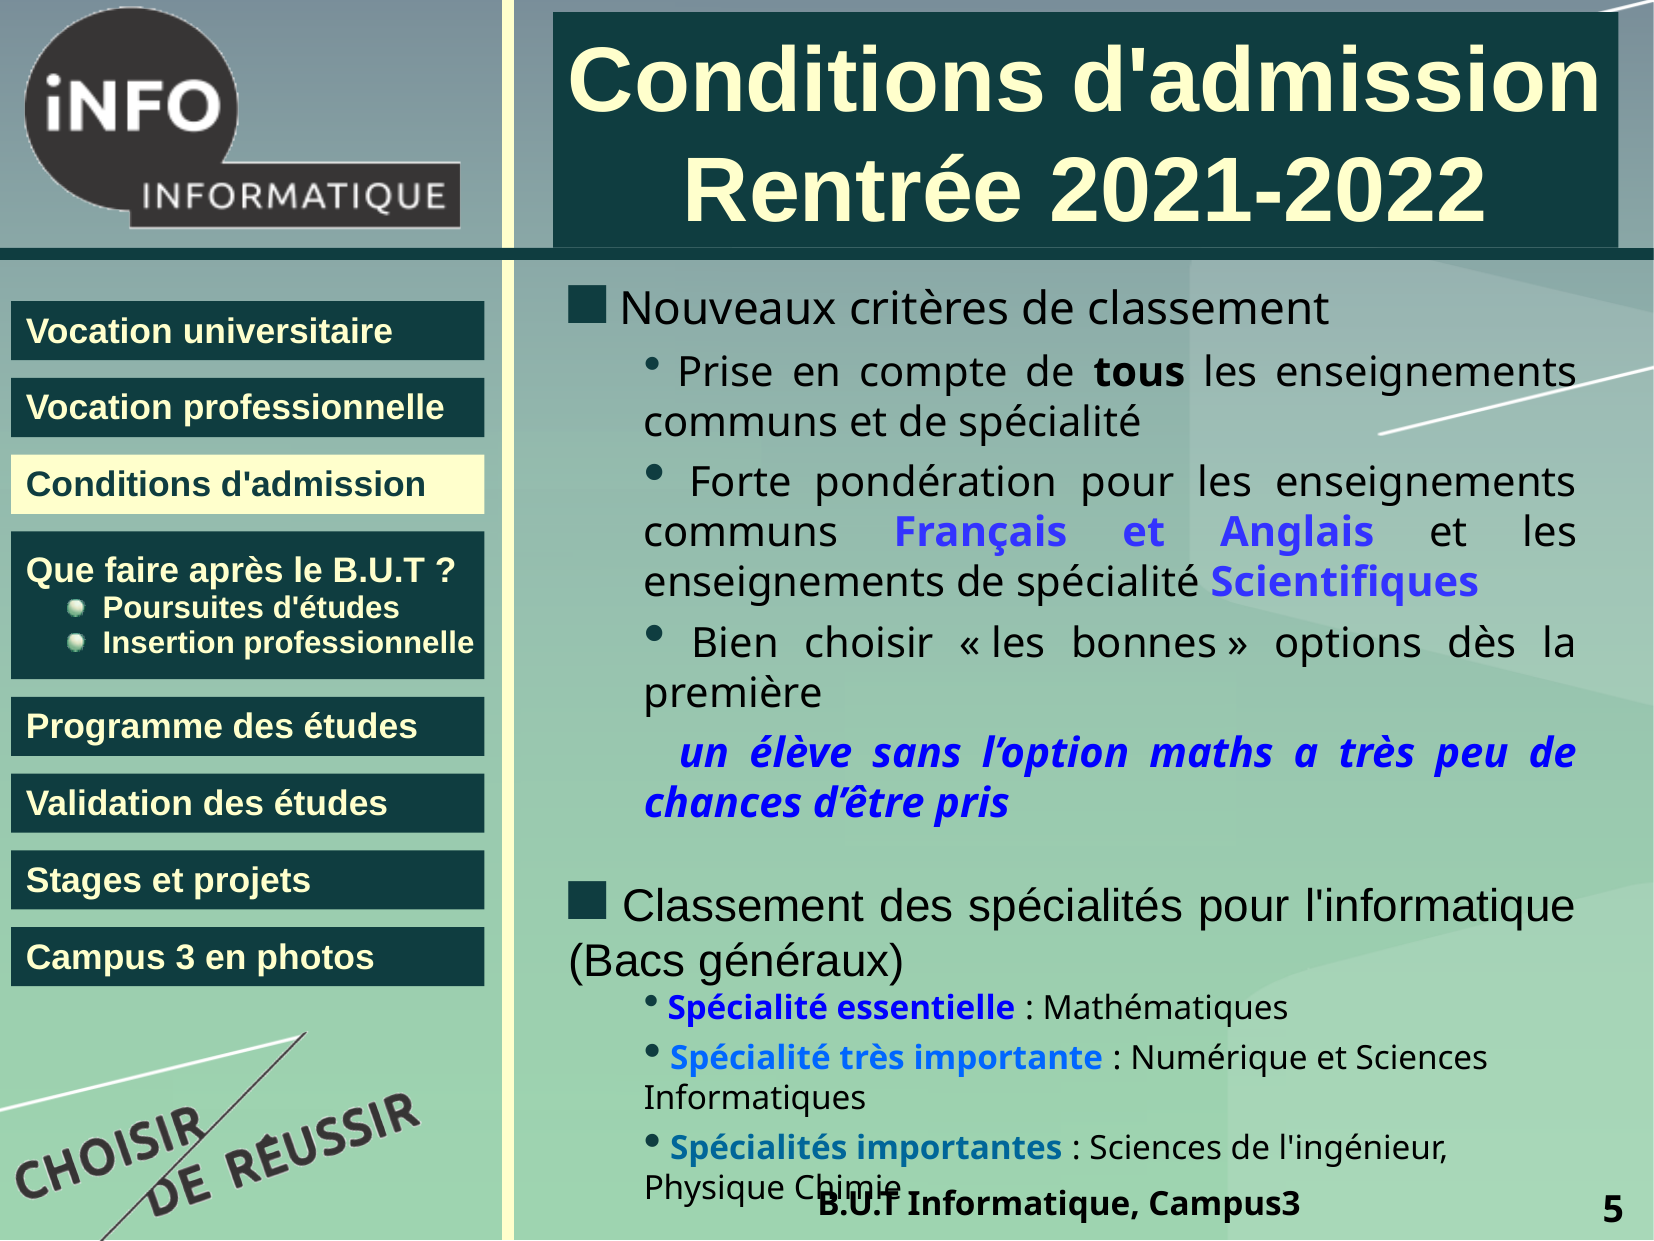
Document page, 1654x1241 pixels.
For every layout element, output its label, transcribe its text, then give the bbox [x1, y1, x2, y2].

text_box Conditions d'admission [11, 454, 485, 514]
text_box Programme des études [11, 696, 485, 756]
picture [514, 260, 1654, 1240]
picture [0, 0, 502, 247]
text_box Conditions d'admission Rentrée 2021-2022 [553, 12, 1619, 248]
picture [514, 0, 1654, 248]
text_box Que faire après le B.U.T ? Poursuites d'études Insertion professionnelle [11, 531, 485, 680]
text_box Stages et projets [11, 850, 485, 910]
text_box Nouveaux critères de classement Prise en compte de tous les enseignements communs et de spécialité Forte pondération pour les enseignements communs Français et Anglais et les enseignements de spécialité Scientifiques Bien choisir « les bonnes » options dès la première un élève sans l’option maths a très peu de chances d’être pris Classement des spécialités pour l'informatique (Bacs généraux) Spécialité essentielle : Mathématiques Spécialité très importante : Numérique et Sciences Informatiques Spécialités importantes : Sciences de l'ingénieur, Physique Chimie [554, 271, 1595, 765]
text_box Vocation professionnelle [11, 377, 485, 438]
text_box Vocation universitaire [11, 301, 485, 361]
picture [0, 260, 502, 1241]
text_box Validation des études [11, 773, 485, 833]
text_box Campus 3 en photos [11, 927, 485, 987]
